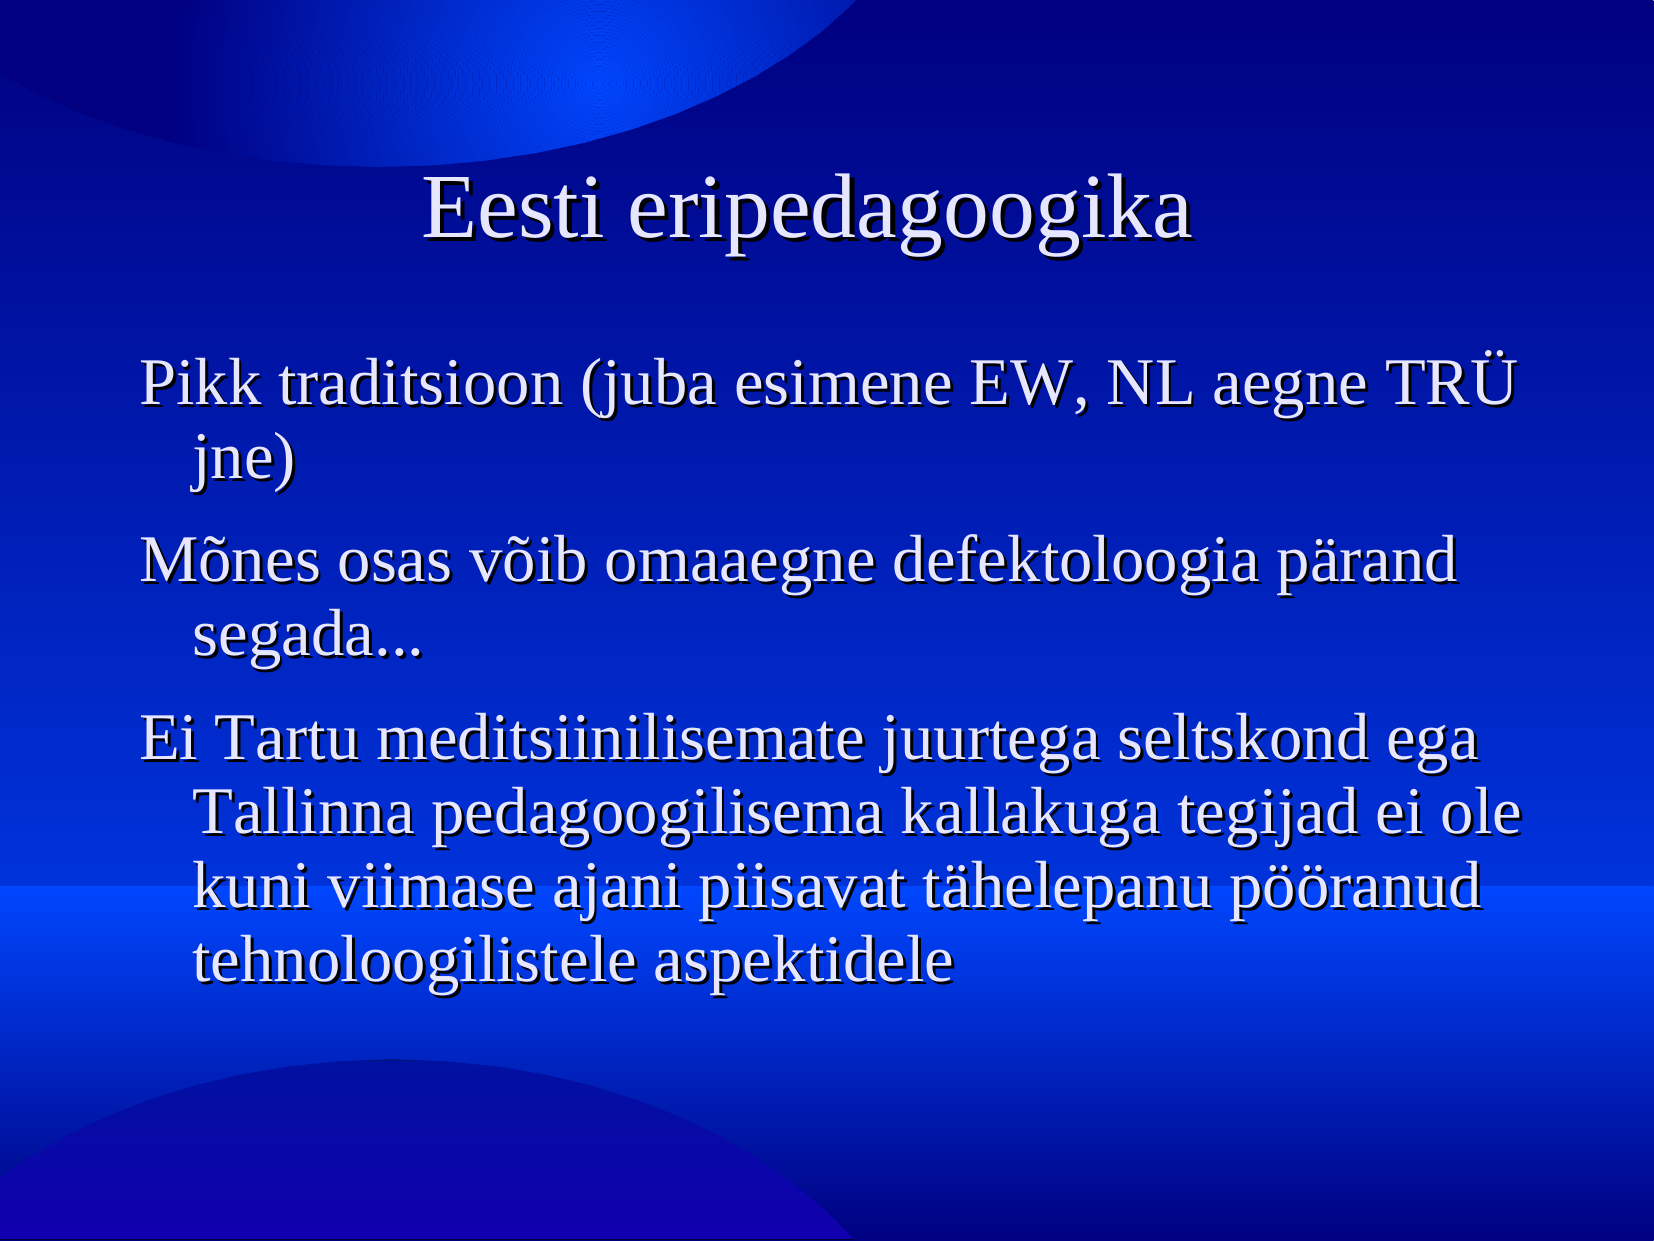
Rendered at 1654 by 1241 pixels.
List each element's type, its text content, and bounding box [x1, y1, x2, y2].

title Eesti eripedagoogika [121, 102, 1534, 311]
list Pikk traditsioon (juba esimene EW, NL aegne TRÜ jne) Mõnes osas võib omaaegne defektoloogia pärand segada... Ei Tartu meditsiinilisemate juurtega seltskond ega Tallinna pedagoogilisema kallakuga tegijad ei ole kuni viimase ajani piisavat tähelepanu pööranud tehnoloogilistele aspektidele [121, 344, 1534, 1127]
